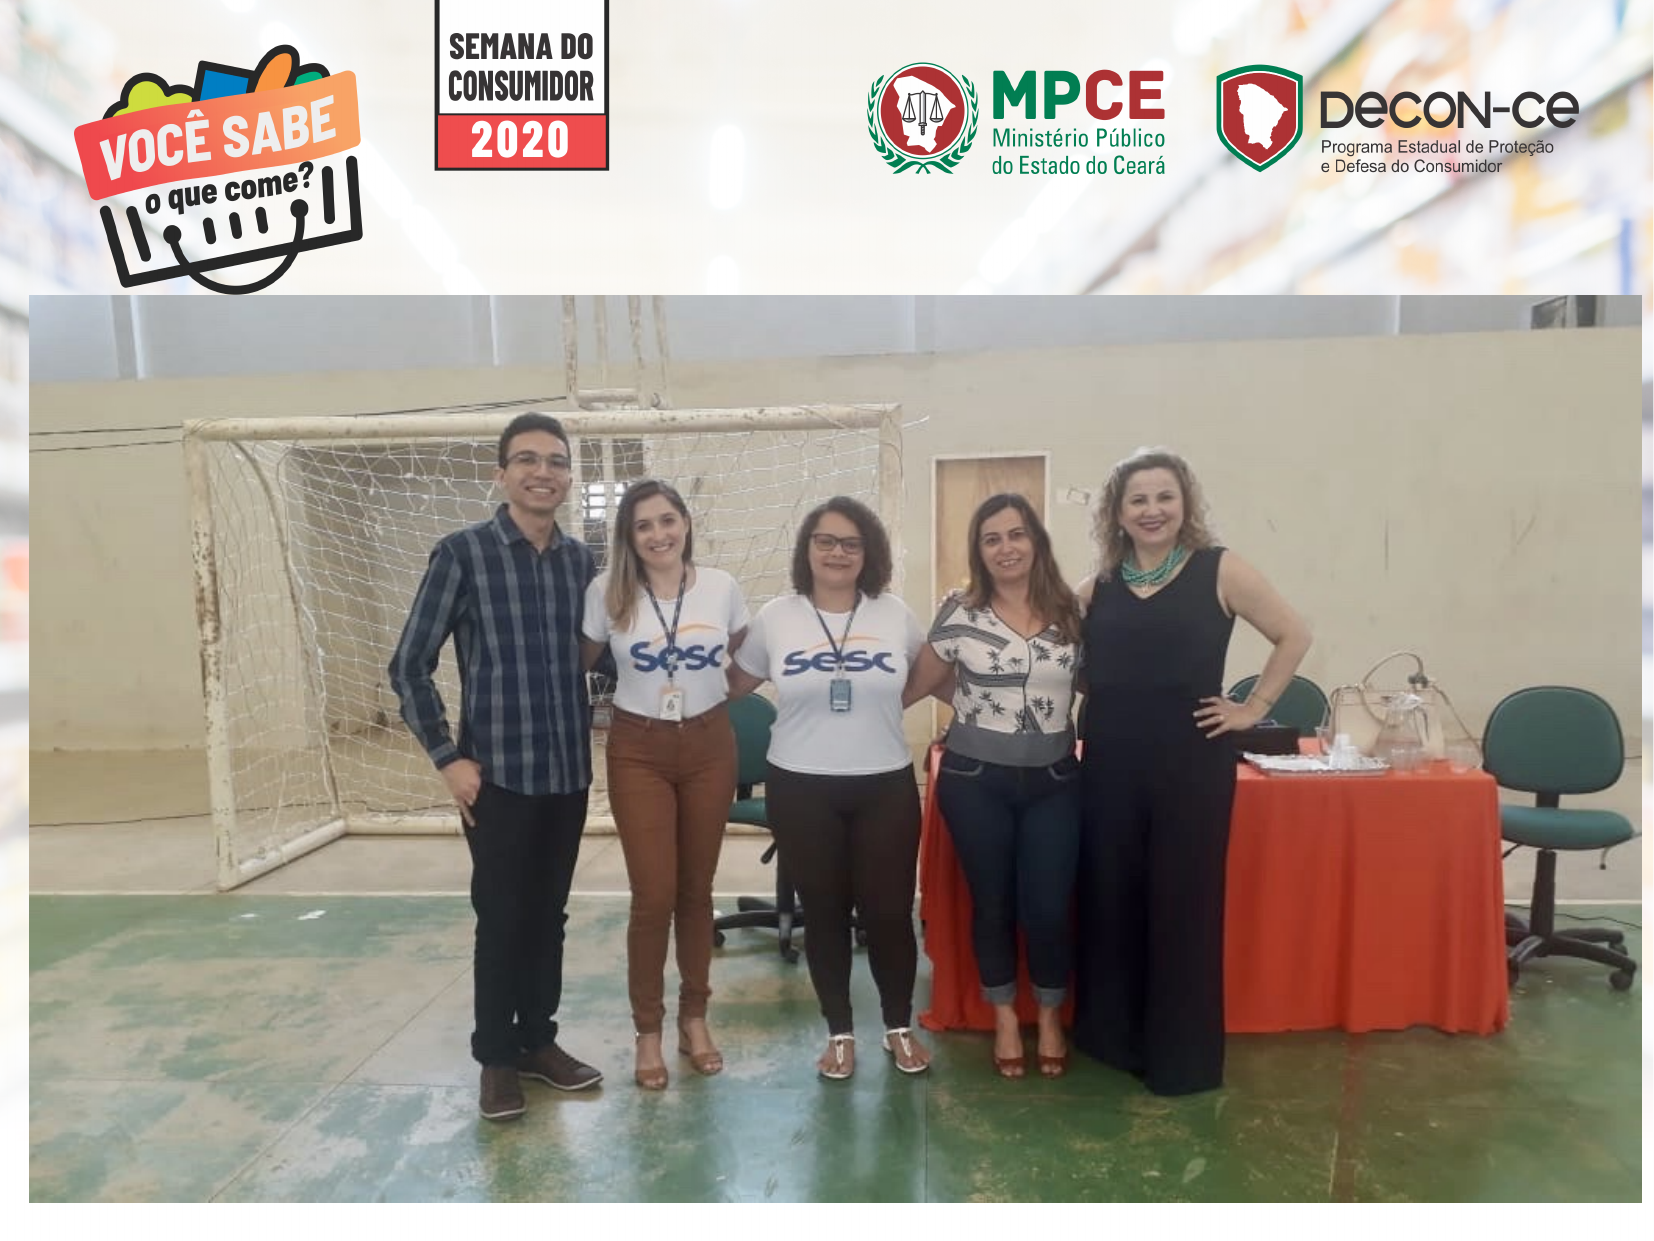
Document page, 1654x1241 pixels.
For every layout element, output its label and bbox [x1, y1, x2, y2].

picture [29, 295, 1642, 1204]
